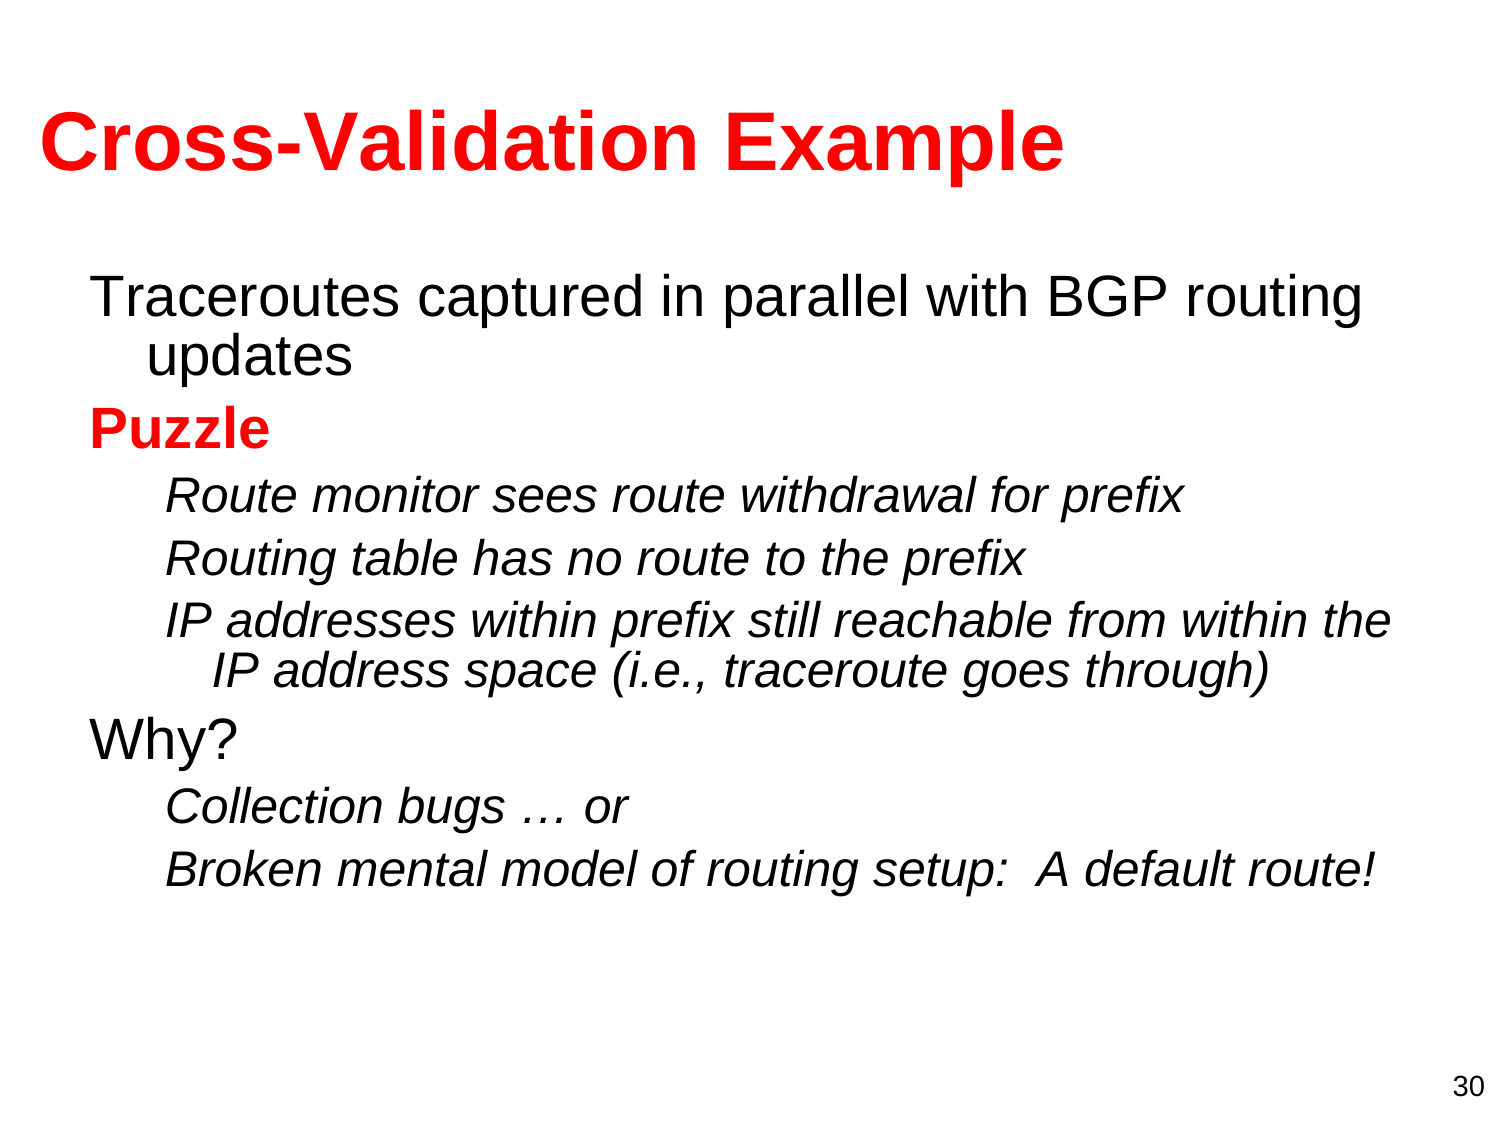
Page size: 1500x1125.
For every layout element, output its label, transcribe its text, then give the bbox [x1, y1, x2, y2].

list Traceroutes captured in parallel with BGP routing updates Puzzle Route monitor sees route withdrawal for prefix Routing table has no route to the prefix IP addresses within prefix still reachable from within the IP address space (i.e., traceroute goes through) Why? Collection bugs … or Broken mental model of routing setup: A default route! [75, 262, 1426, 1100]
title Cross-Validation Example [24, 47, 1463, 236]
